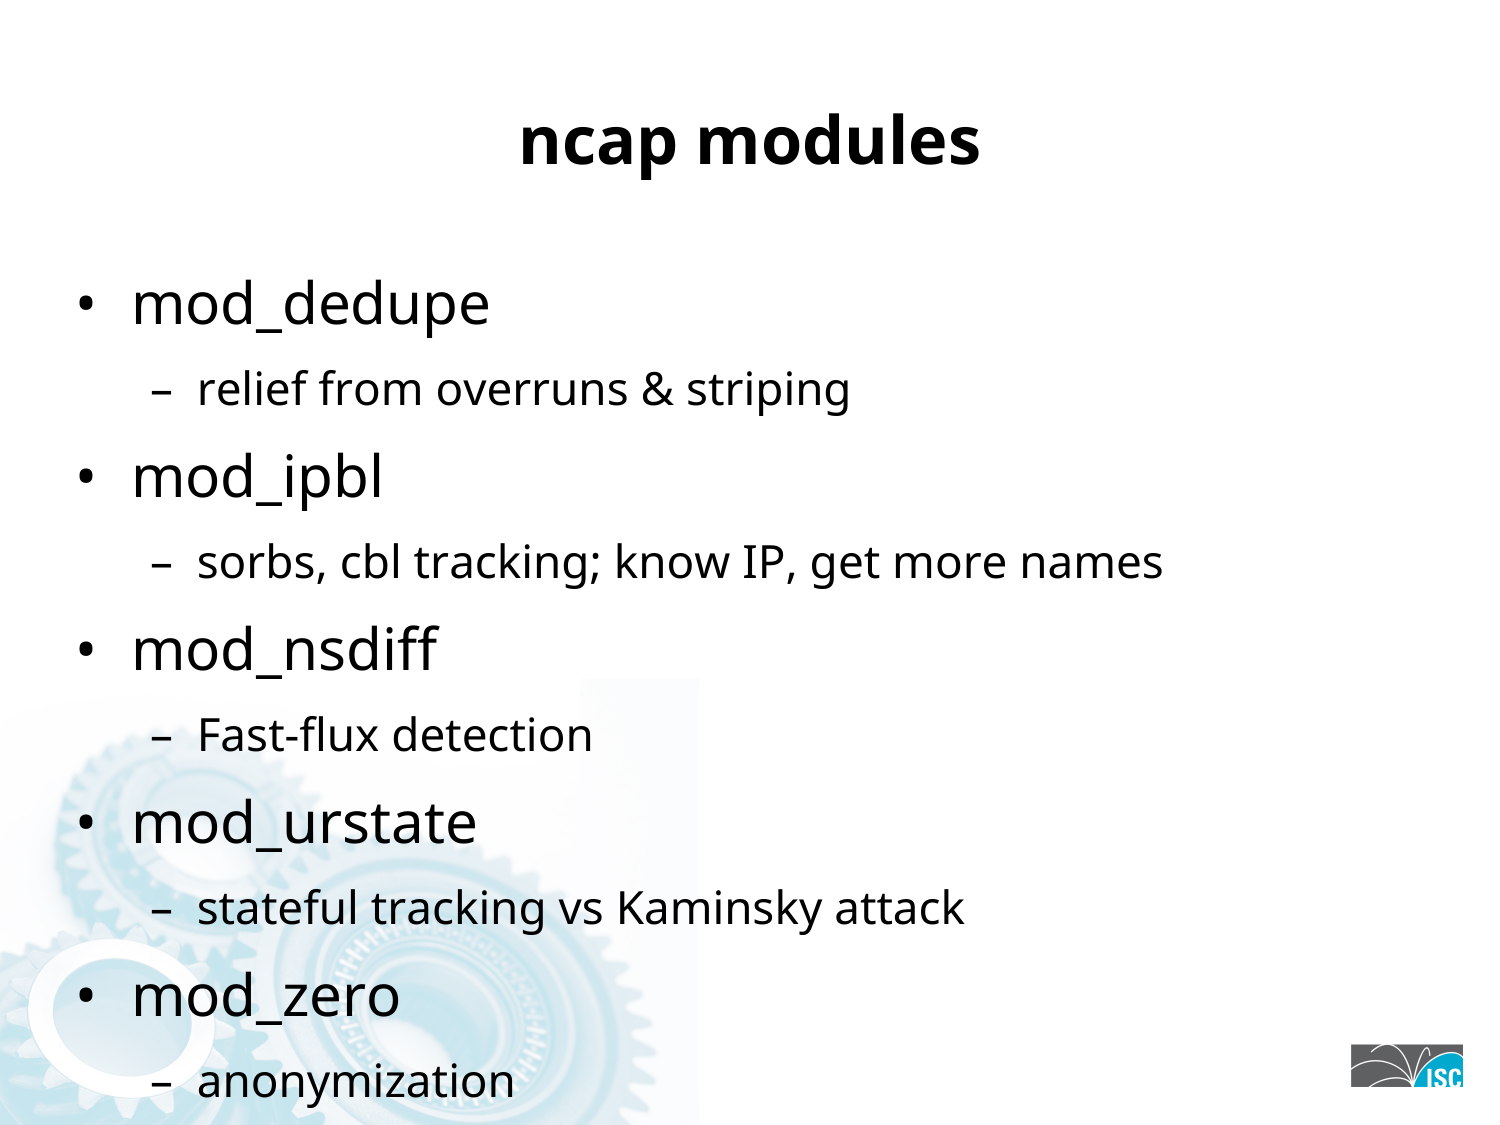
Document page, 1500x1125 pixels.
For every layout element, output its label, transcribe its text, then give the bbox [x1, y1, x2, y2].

list mod_dedupe relief from overruns & striping mod_ipbl sorbs, cbl tracking; know IP, get more names mod_nsdiff Fast-flux detection mod_urstate stateful tracking vs Kaminsky attack mod_zero anonymization [75, 262, 1426, 1034]
title ncap modules [75, 38, 1426, 240]
picture [0, 0, 1500, 1125]
